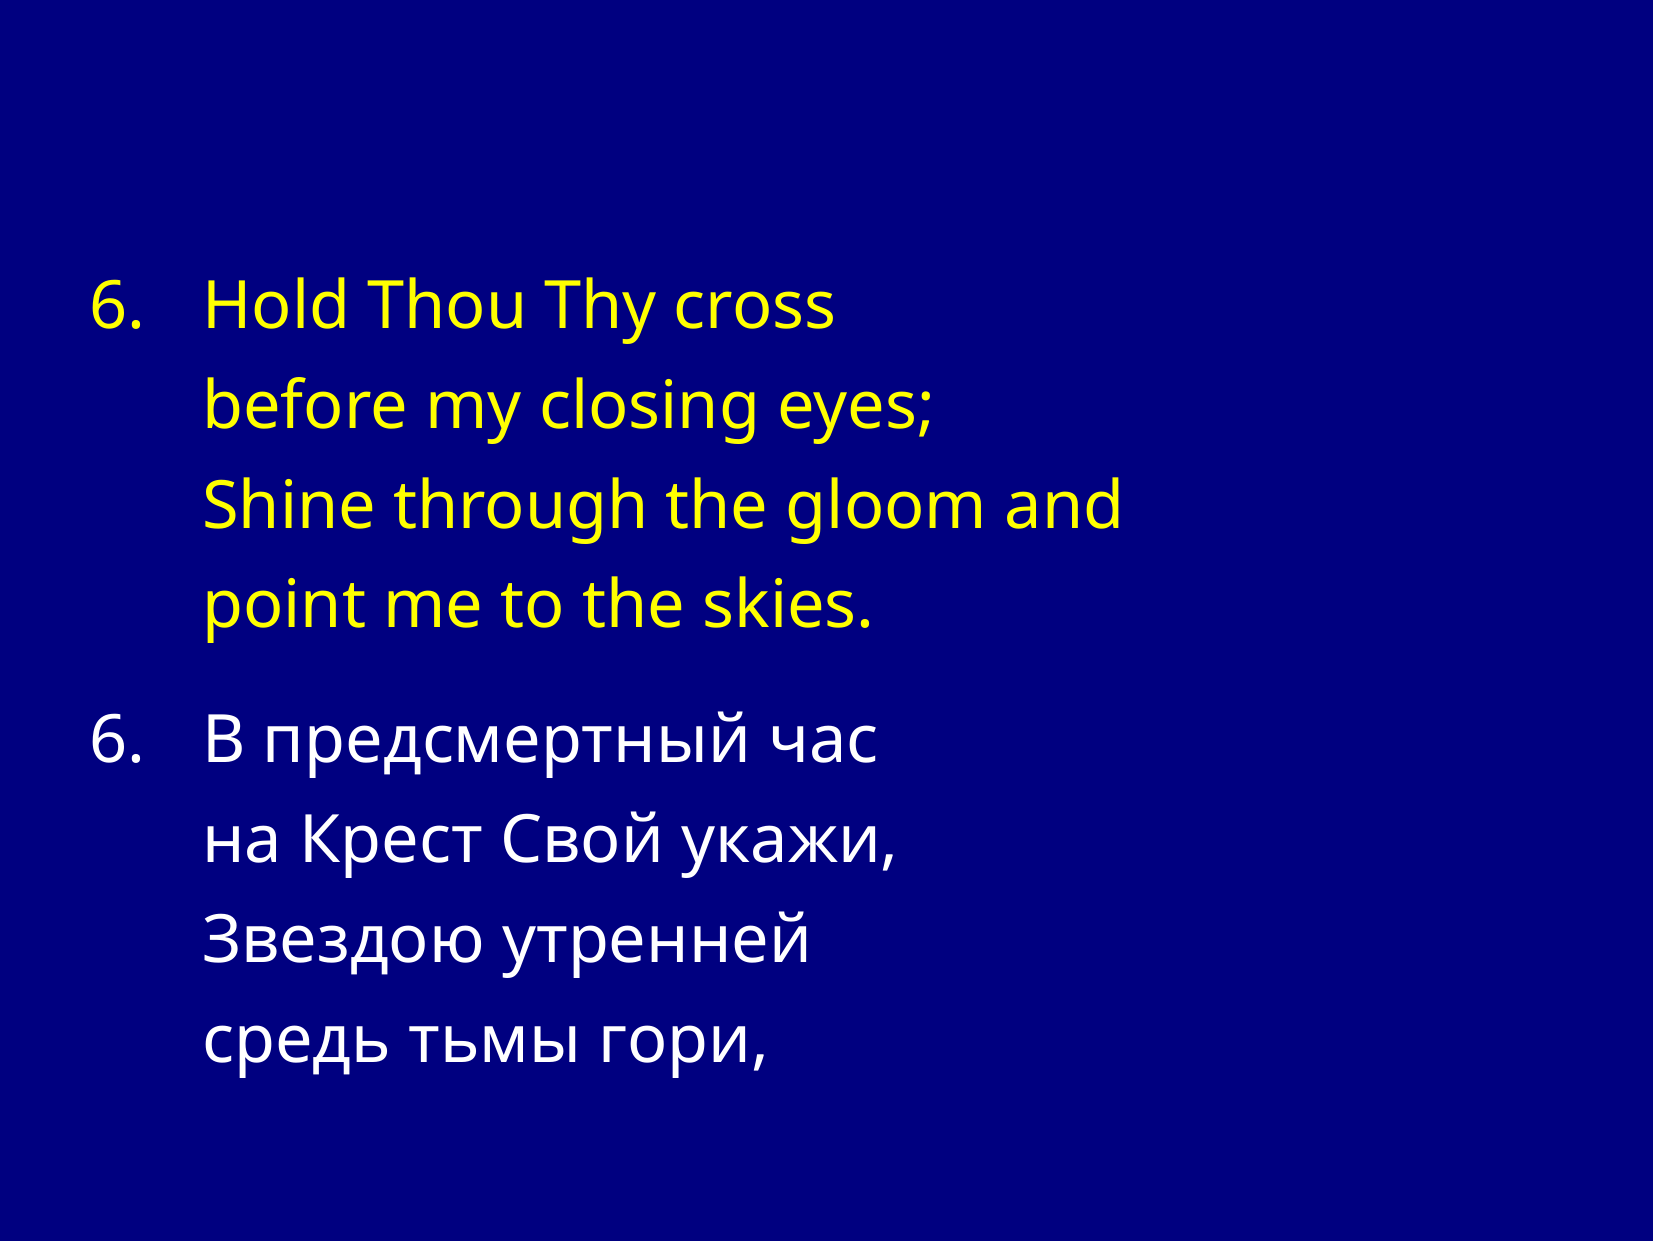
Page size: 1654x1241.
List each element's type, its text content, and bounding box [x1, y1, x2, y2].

text_box 6. Hold Thou Thy cross before my closing eyes; Shine through the gloom and point me to the skies. [75, 150, 1576, 638]
text_box 6. В предсмертный час на Крест Свой укажи, Звездою утренней средь тьмы гори, [75, 675, 1576, 1163]
